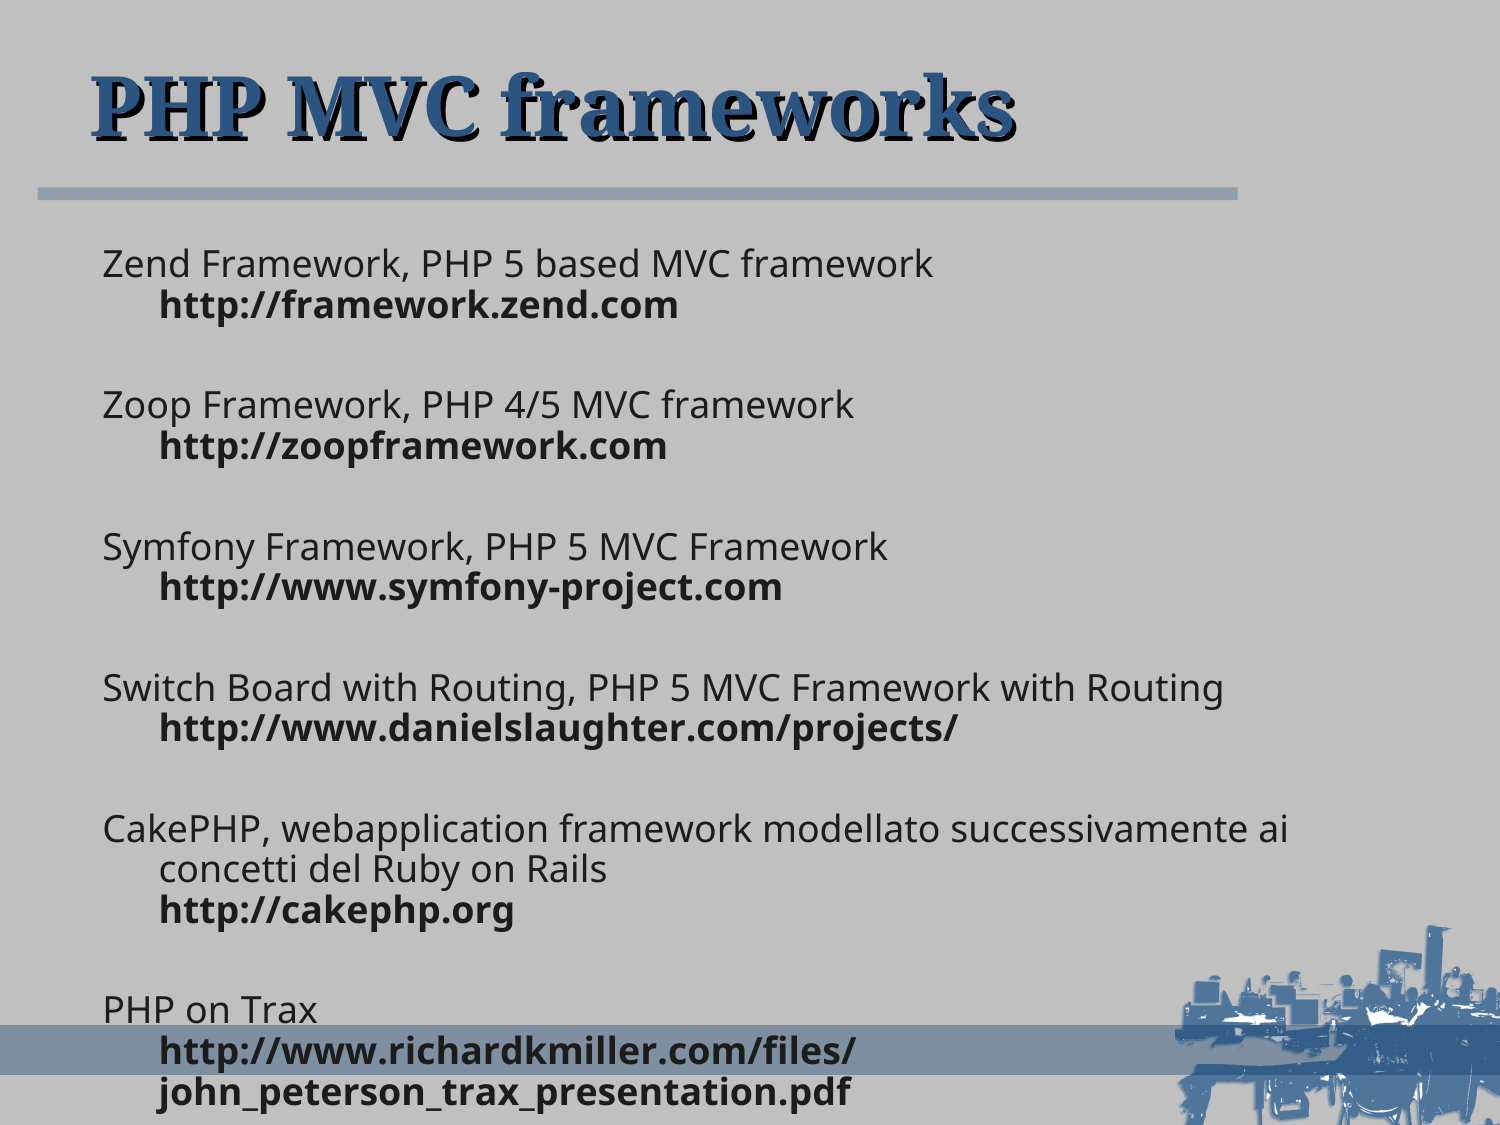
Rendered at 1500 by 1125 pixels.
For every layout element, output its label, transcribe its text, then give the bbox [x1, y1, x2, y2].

list Zend Framework, PHP 5 based MVC framework http://framework.zend.com Zoop Framework, PHP 4/5 MVC framework http://zoopframework.com Symfony Framework, PHP 5 MVC Framework http://www.symfony-project.com Switch Board with Routing, PHP 5 MVC Framework with Routing http://www.danielslaughter.com/projects/ CakePHP, webapplication framework modellato successivamente ai concetti del Ruby on Rails http://cakephp.org PHP on Trax http://www.richardkmiller.com/files/ john_peterson_trax_presentation.pdf [87, 237, 1426, 1016]
title PHP MVC frameworks [75, 35, 1426, 174]
